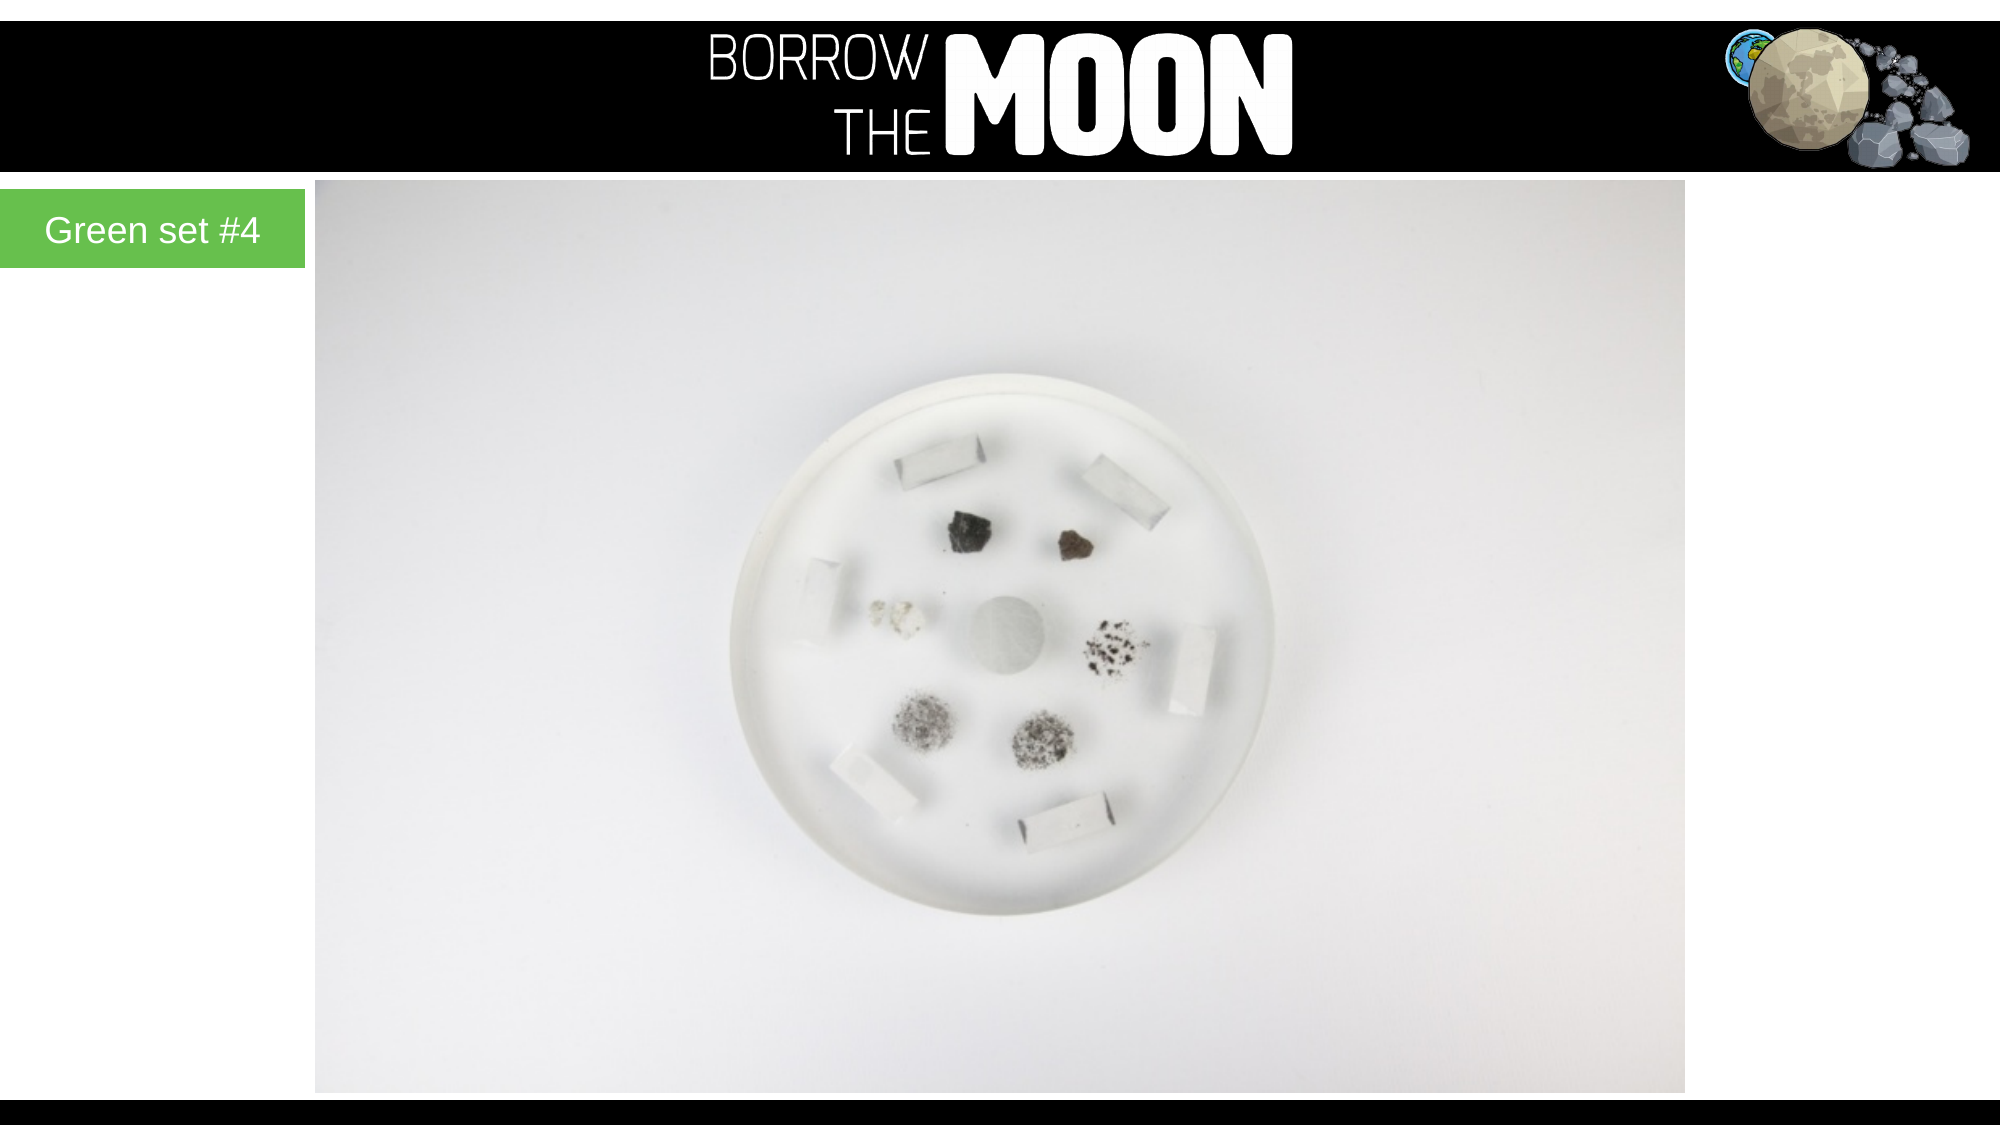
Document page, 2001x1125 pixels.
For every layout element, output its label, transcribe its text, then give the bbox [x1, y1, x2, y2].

picture [315, 180, 1685, 1093]
text_box Green set #4 [0, 189, 305, 268]
